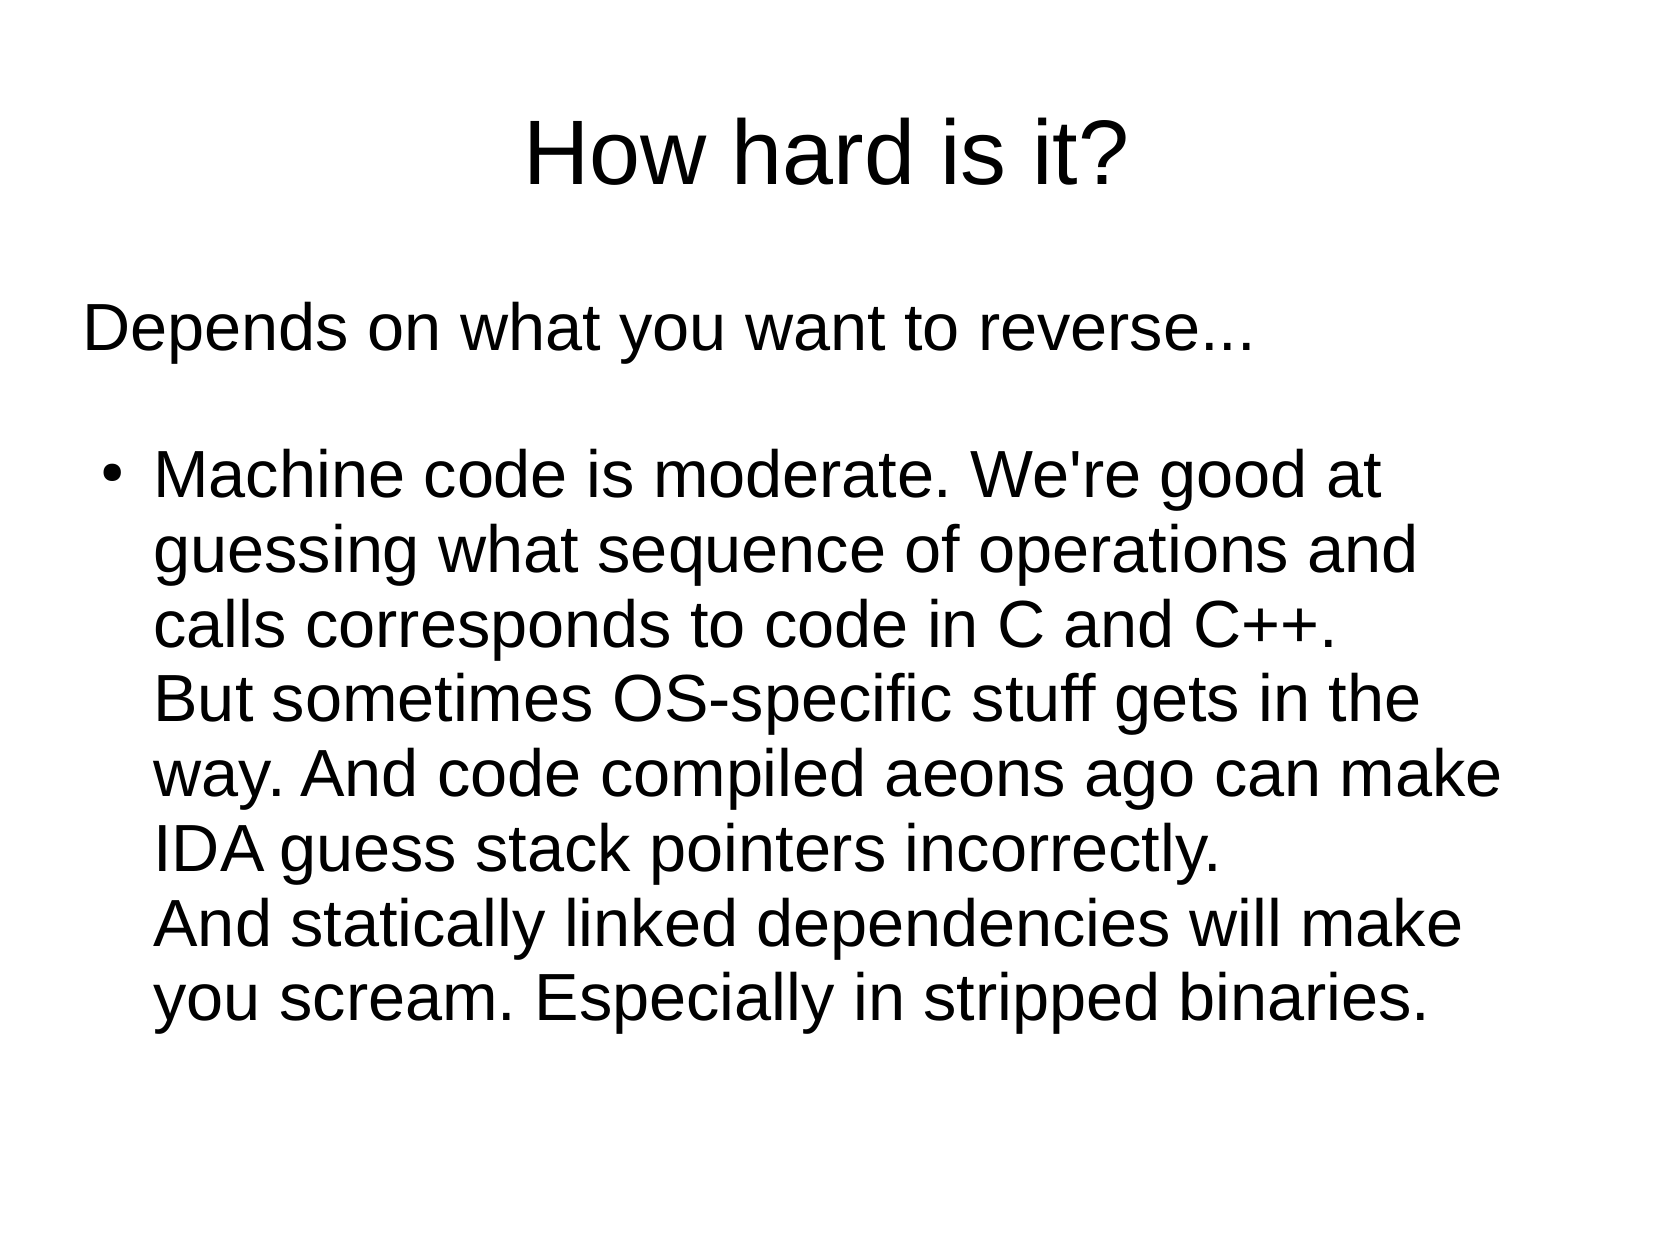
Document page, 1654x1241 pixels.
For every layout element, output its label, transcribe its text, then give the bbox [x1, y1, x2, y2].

title How hard is it? [82, 49, 1571, 257]
list Machine code is moderate. We're good at guessing what sequence of operations and calls corresponds to code in C and C++. But sometimes OS-specific stuff gets in the way. And code compiled aeons ago can make IDA guess stack pointers incorrectly. And statically linked dependencies will make you scream. Especially in stripped binaries. [82, 437, 1571, 1205]
list Depends on what you want to reverse... [82, 290, 1571, 426]
